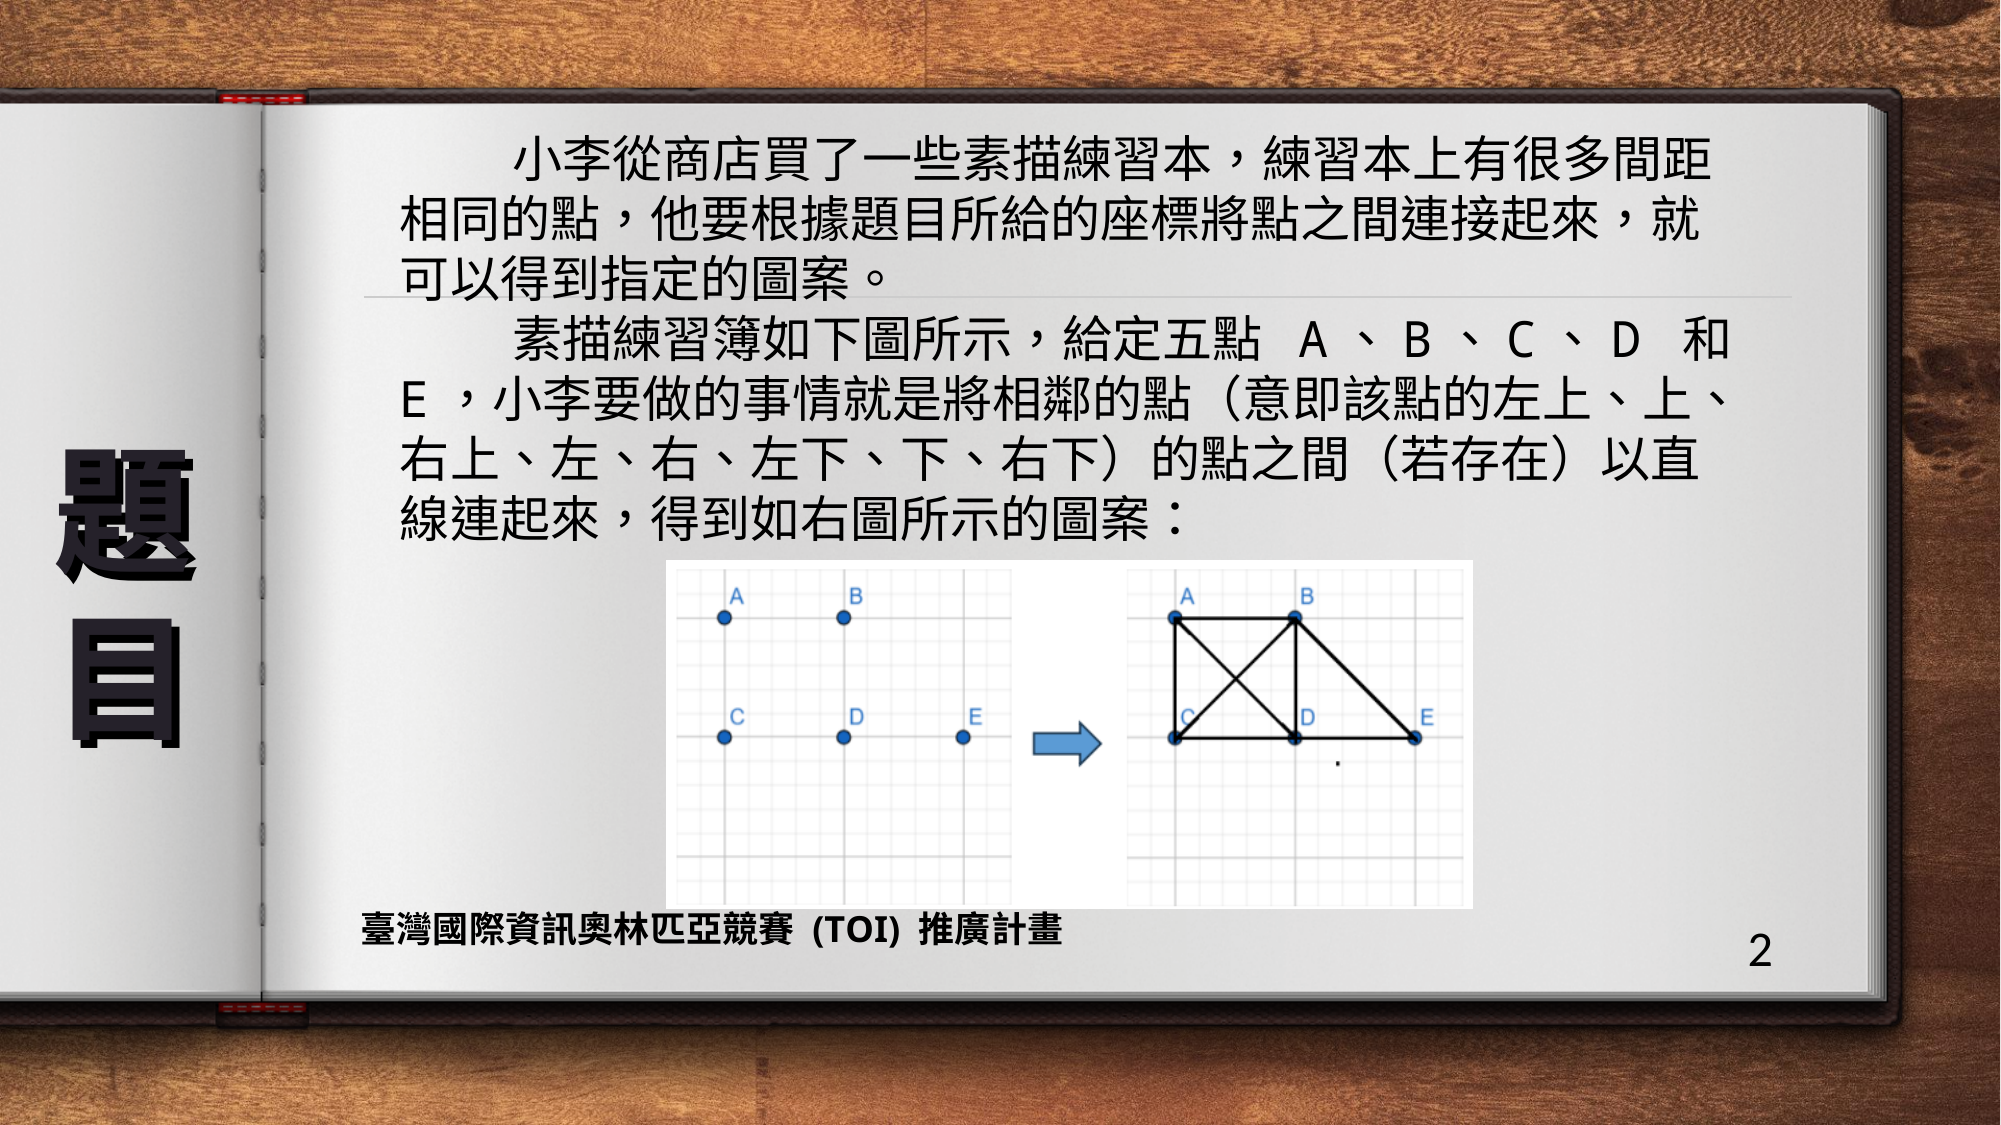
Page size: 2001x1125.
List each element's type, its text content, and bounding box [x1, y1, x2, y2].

picture [666, 560, 1473, 909]
text_box [1727, 896, 1848, 983]
text_box 小李從商店買了一些素描練習本，練習本上有很多間距相同的點，他要根據題目所給的座標將點之間連接起來，就可以得到指定的圖案。 素描練習簿如下圖所示，給定五點 A、B、C、D 和 E，小李要做的事情就是將相鄰的點（意即該點的左上、上、右上、左、右、左下、下、右下）的點之間（若存在）以直線連起來，得到如右圖所示的圖案： [380, 58, 1758, 558]
title 題 目 [38, 409, 280, 735]
